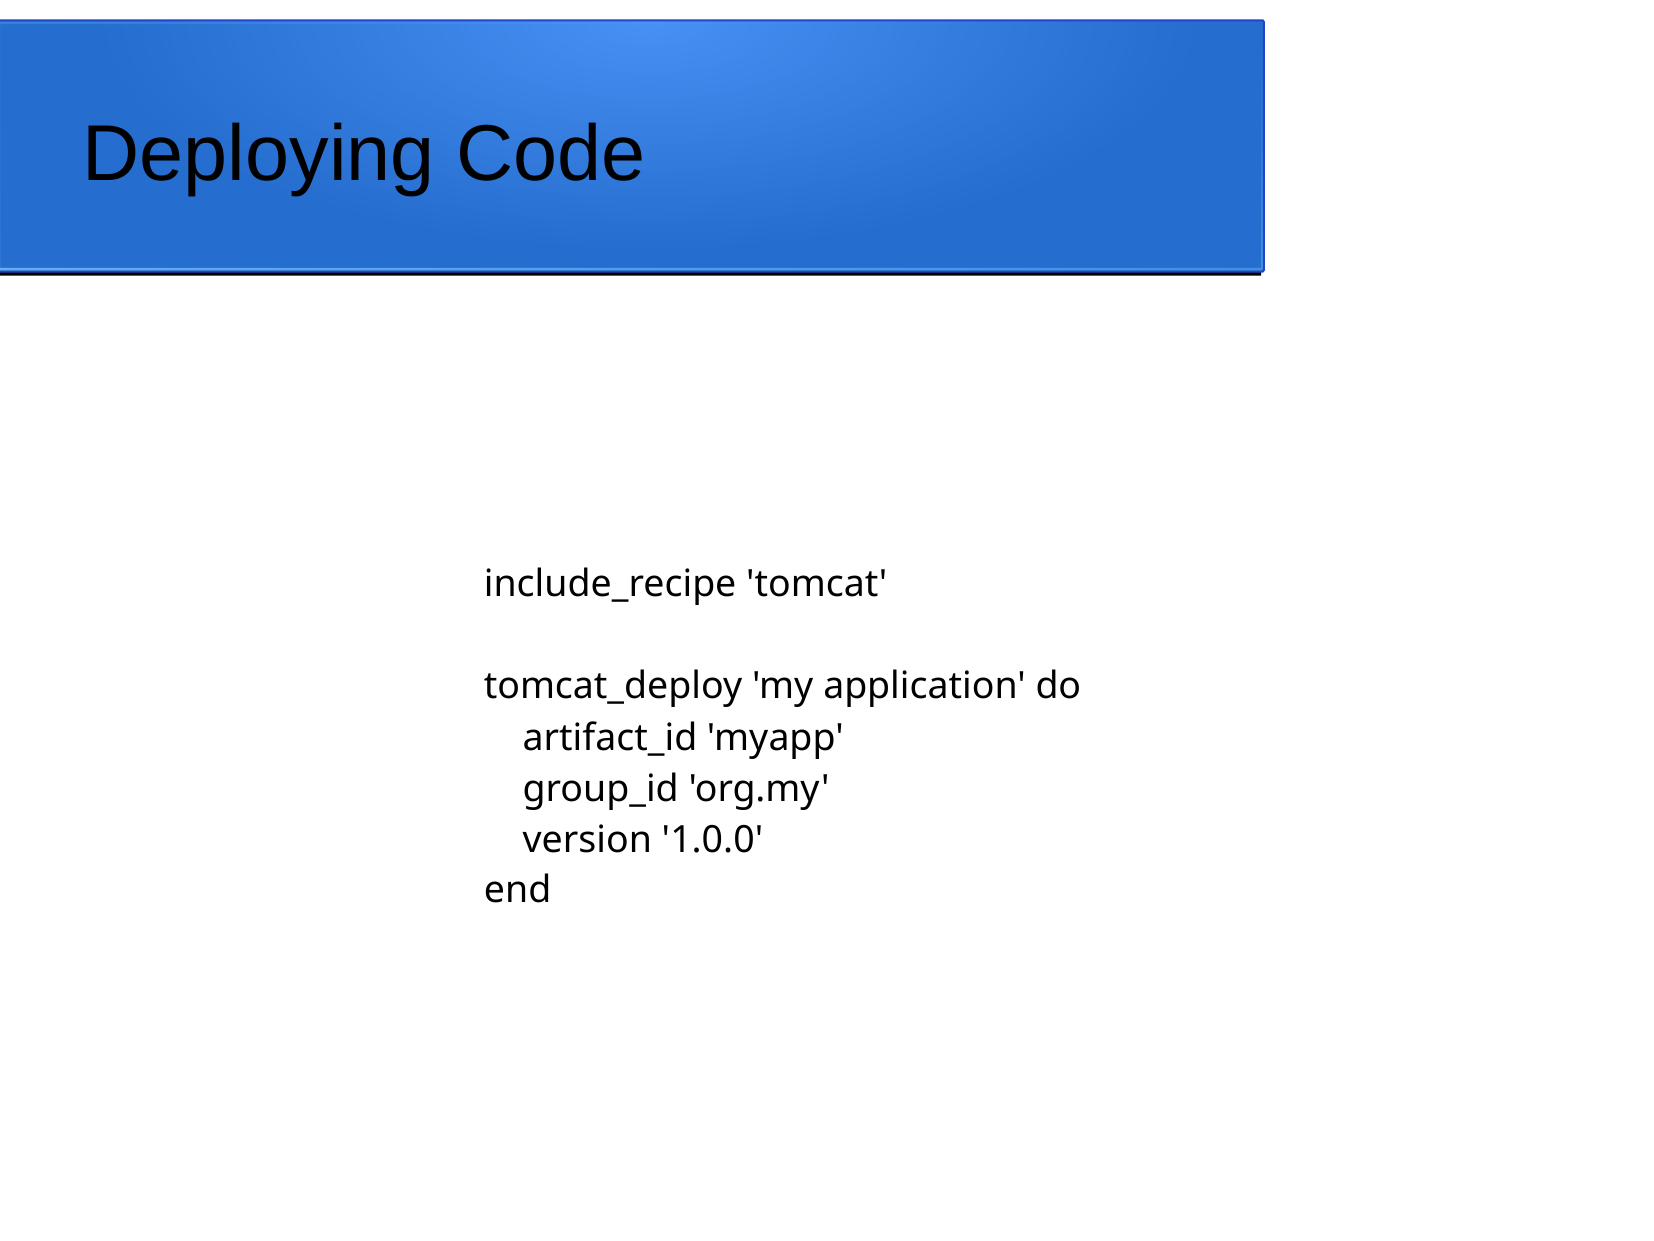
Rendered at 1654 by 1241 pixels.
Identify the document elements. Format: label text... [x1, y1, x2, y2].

title Deploying Code [82, 49, 1571, 257]
text_box include_recipe 'tomcat' tomcat_deploy 'my application' do artifact_id 'myapp' group_id 'org.my' version '1.0.0' end [468, 549, 1159, 869]
